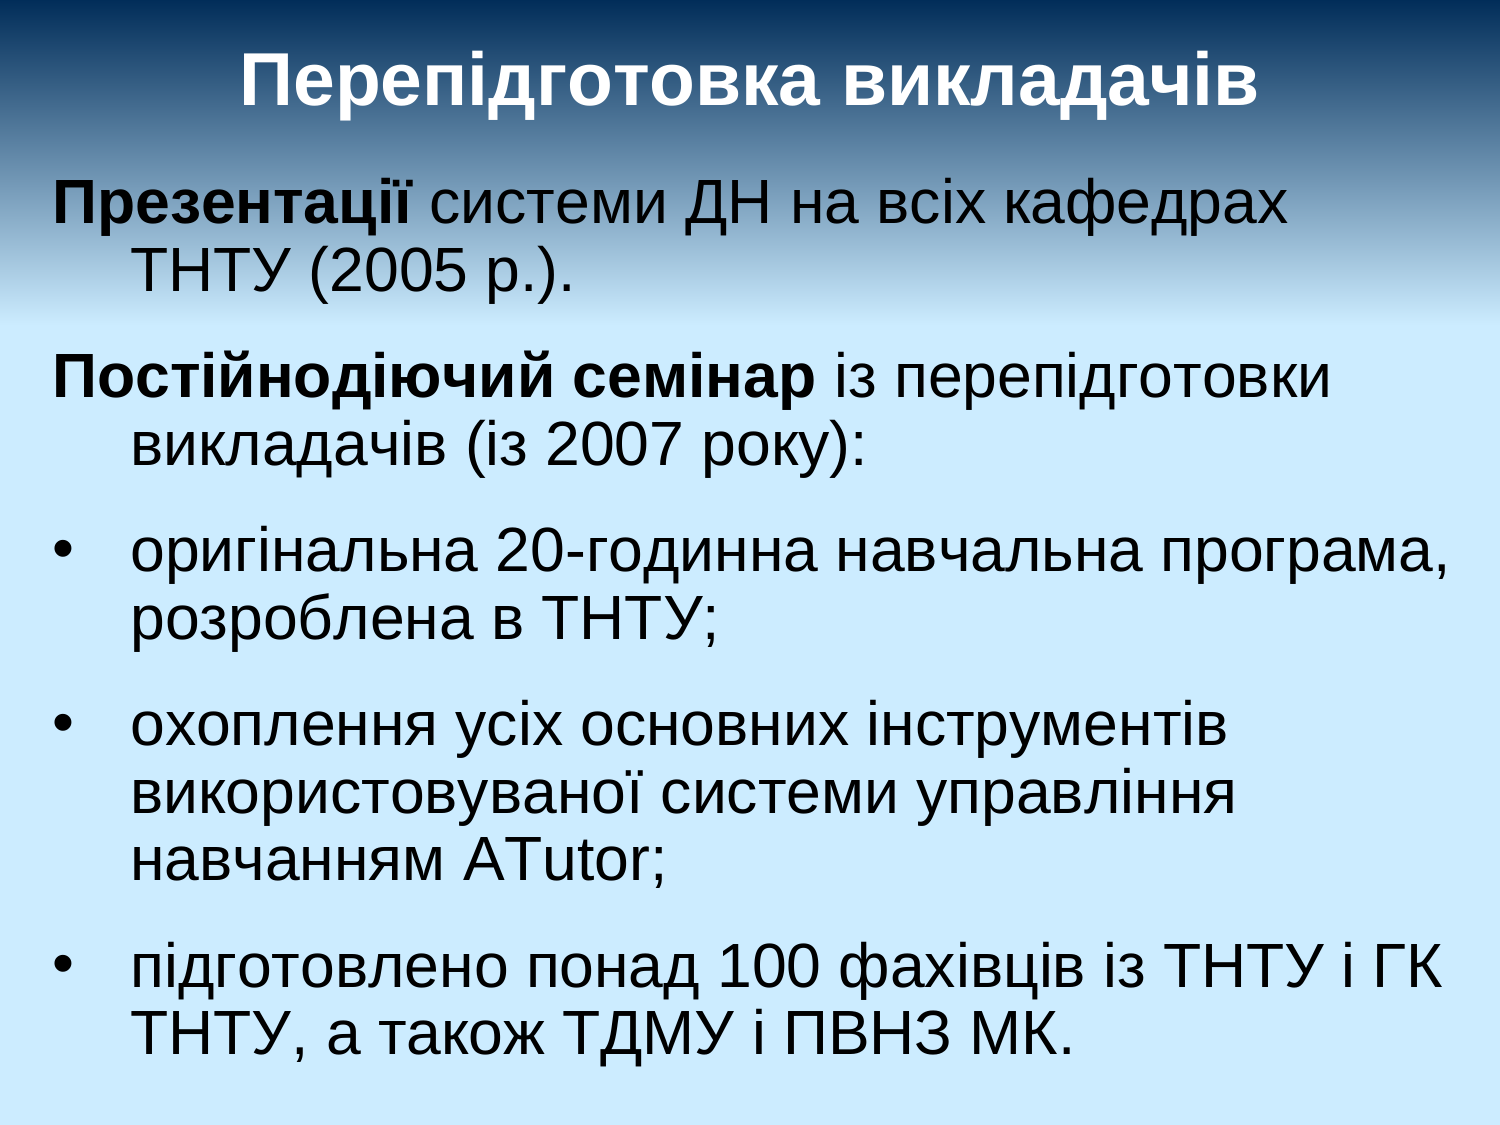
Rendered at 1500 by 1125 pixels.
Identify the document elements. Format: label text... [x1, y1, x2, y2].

list Презентації системи ДН на всіх кафедрах ТНТУ (2005 р.). Постійнодіючий семінар із перепідготовки викладачів (із 2007 року): оригінальна 20-годинна навчальна програма, розроблена в ТНТУ; охоплення усіх основних інструментів використовуваної системи управління навчанням ATutor; підготовлено понад 100 фахівців із ТНТУ і ГК ТНТУ, а також ТДМУ і ПВНЗ МК. [37, 162, 1476, 1088]
title Перепідготовка викладачів [24, 22, 1476, 128]
